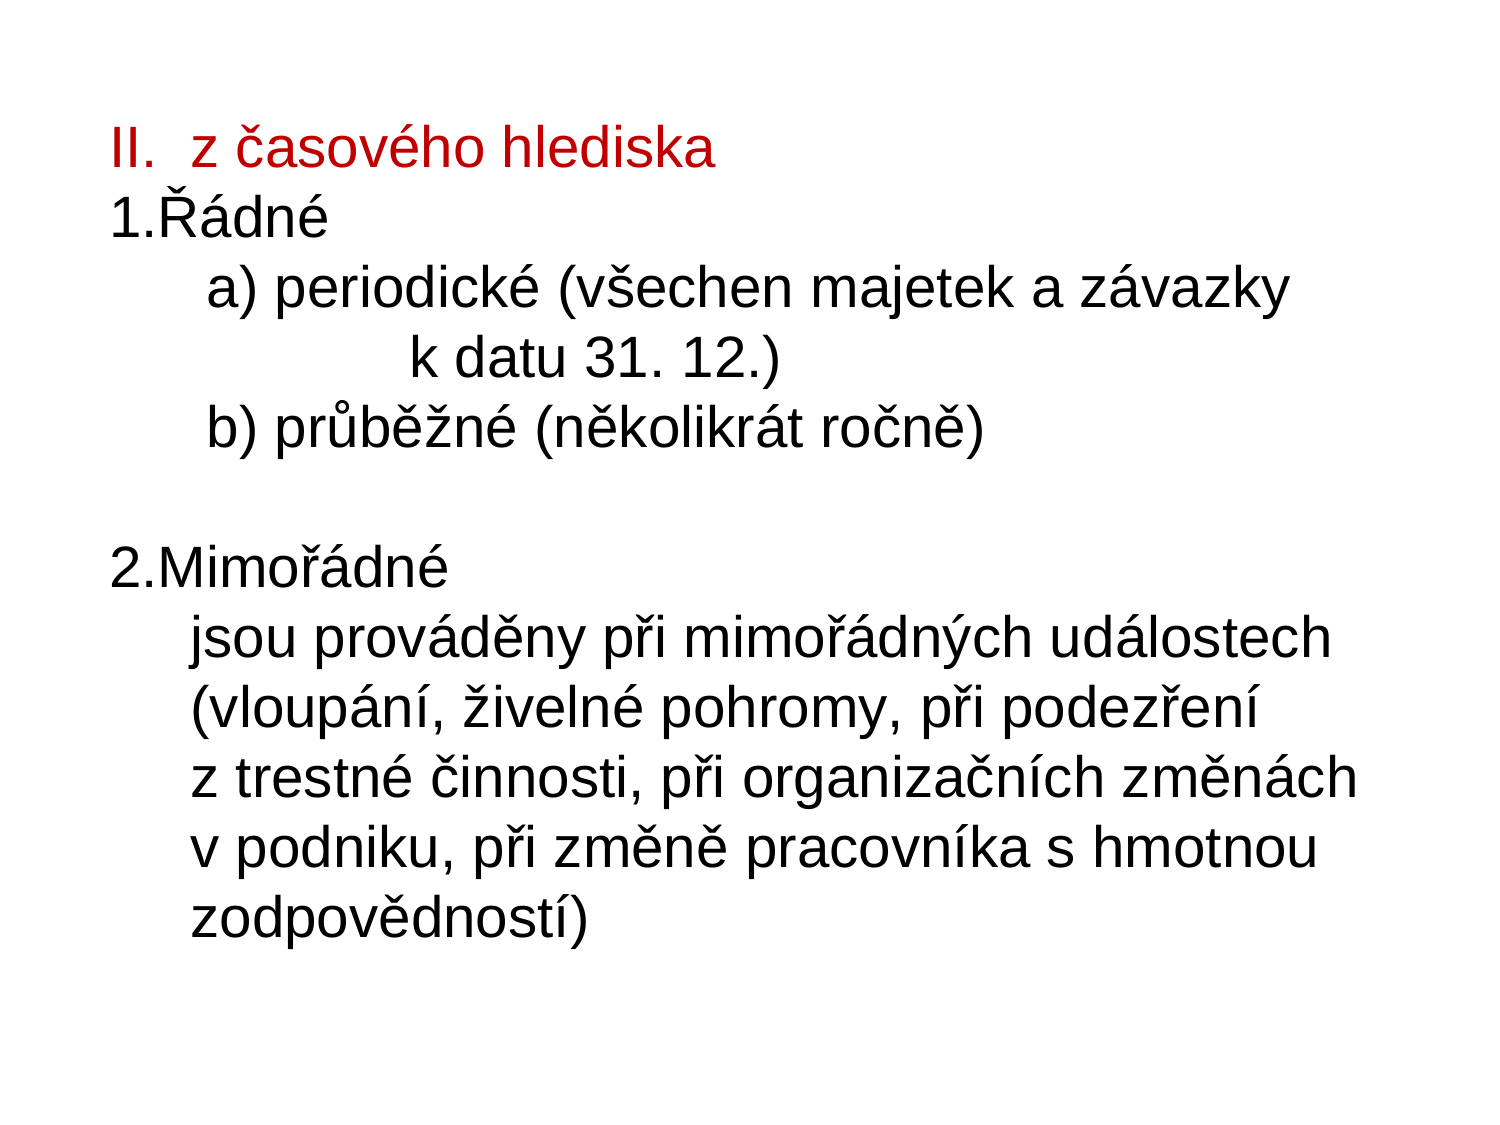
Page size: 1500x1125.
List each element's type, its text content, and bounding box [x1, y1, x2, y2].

text_box II. z časového hlediska Řádné a) periodické (všechen majetek a závazky k datu 31. 12.) b) průběžné (několikrát ročně) Mimořádné jsou prováděny při mimořádných událostech (vloupání, živelné pohromy, při podezření z trestné činnosti, při organizačních změnách v podniku, při změně pracovníka s hmotnou zodpovědností) [94, 101, 1376, 957]
